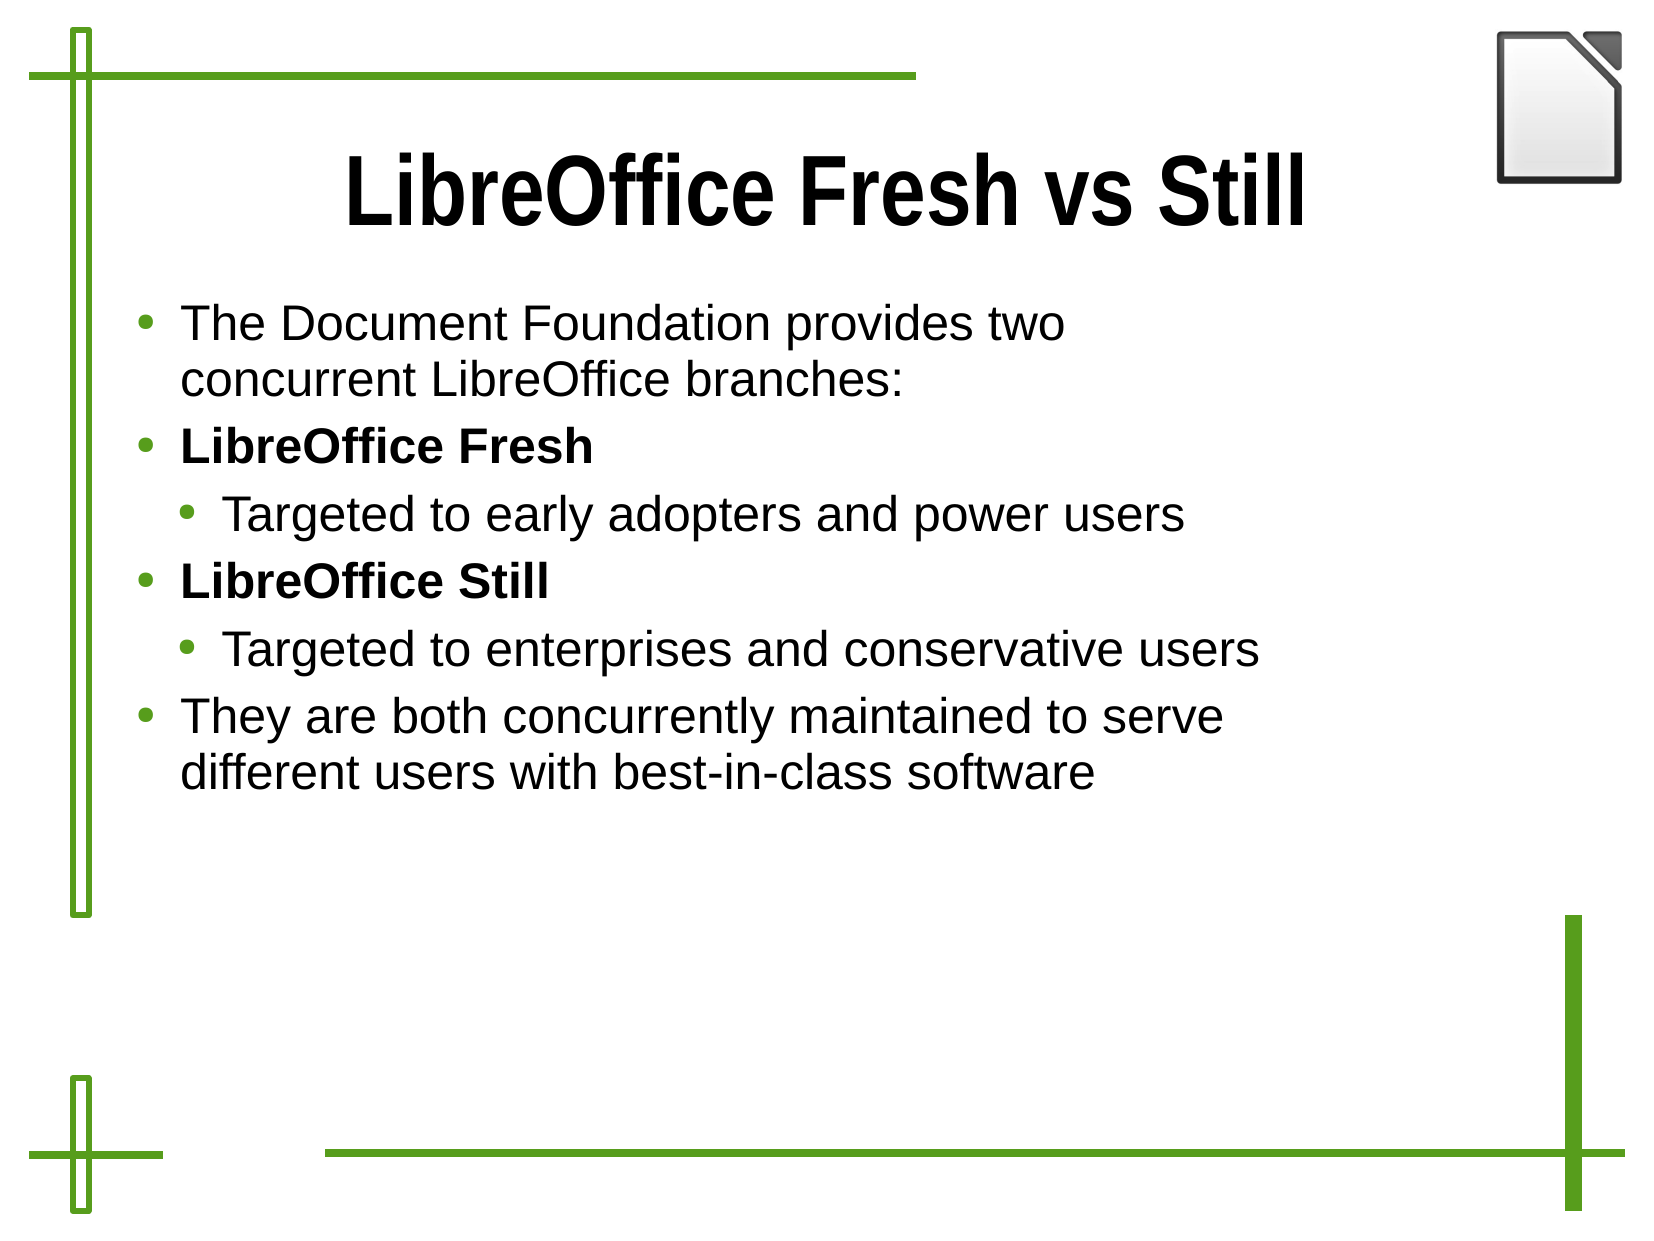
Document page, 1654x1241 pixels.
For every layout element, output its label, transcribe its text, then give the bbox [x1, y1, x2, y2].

picture [1494, 29, 1624, 186]
list The Document Foundation provides two concurrent LibreOffice branches: LibreOffice Fresh Targeted to early adopters and power users LibreOffice Still Targeted to enterprises and conservative users They are both concurrently maintained to serve different users with best-in-class software [118, 295, 1536, 1123]
title LibreOffice Fresh vs Still [118, 118, 1536, 260]
